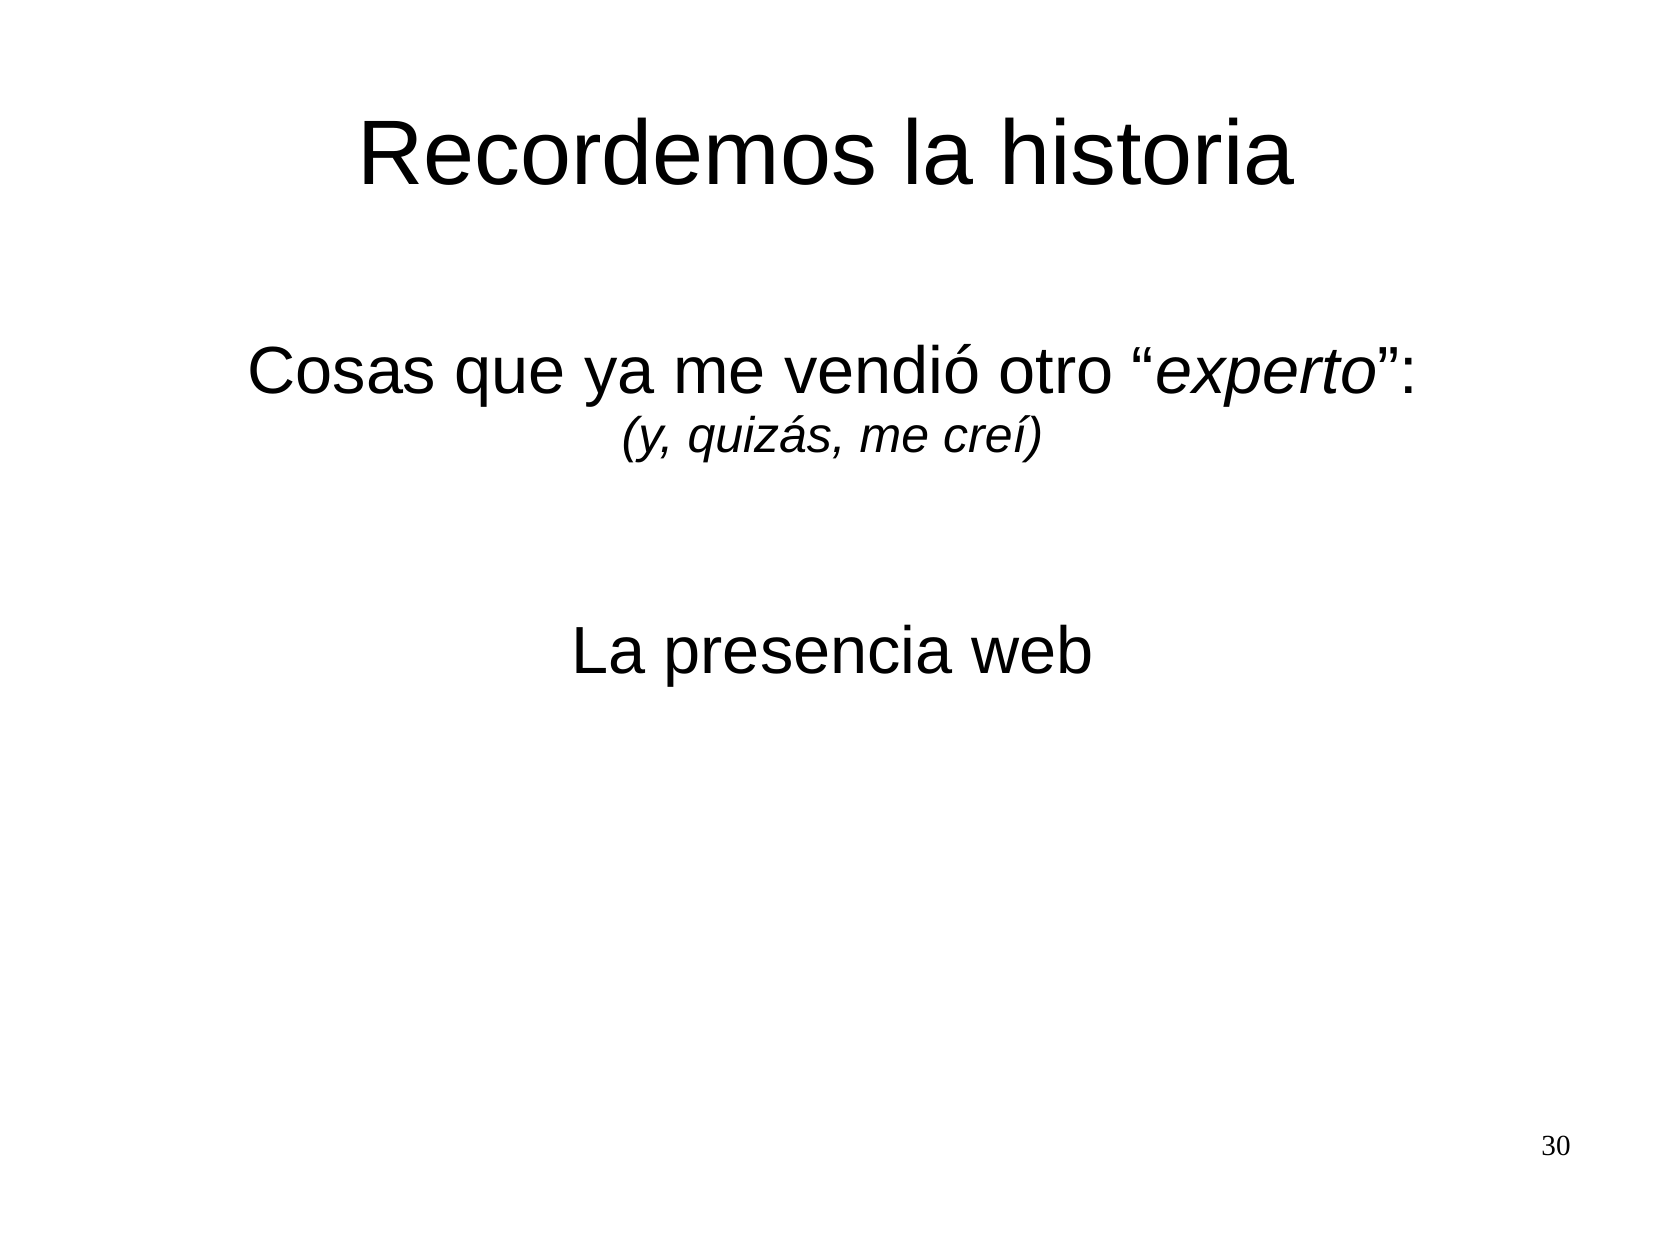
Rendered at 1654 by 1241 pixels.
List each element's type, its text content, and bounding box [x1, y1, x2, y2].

title Recordemos la historia [82, 56, 1571, 250]
subtitle Cosas que ya me vendió otro “experto”: (y, quizás, me creí) La presencia web [88, 295, 1577, 1099]
